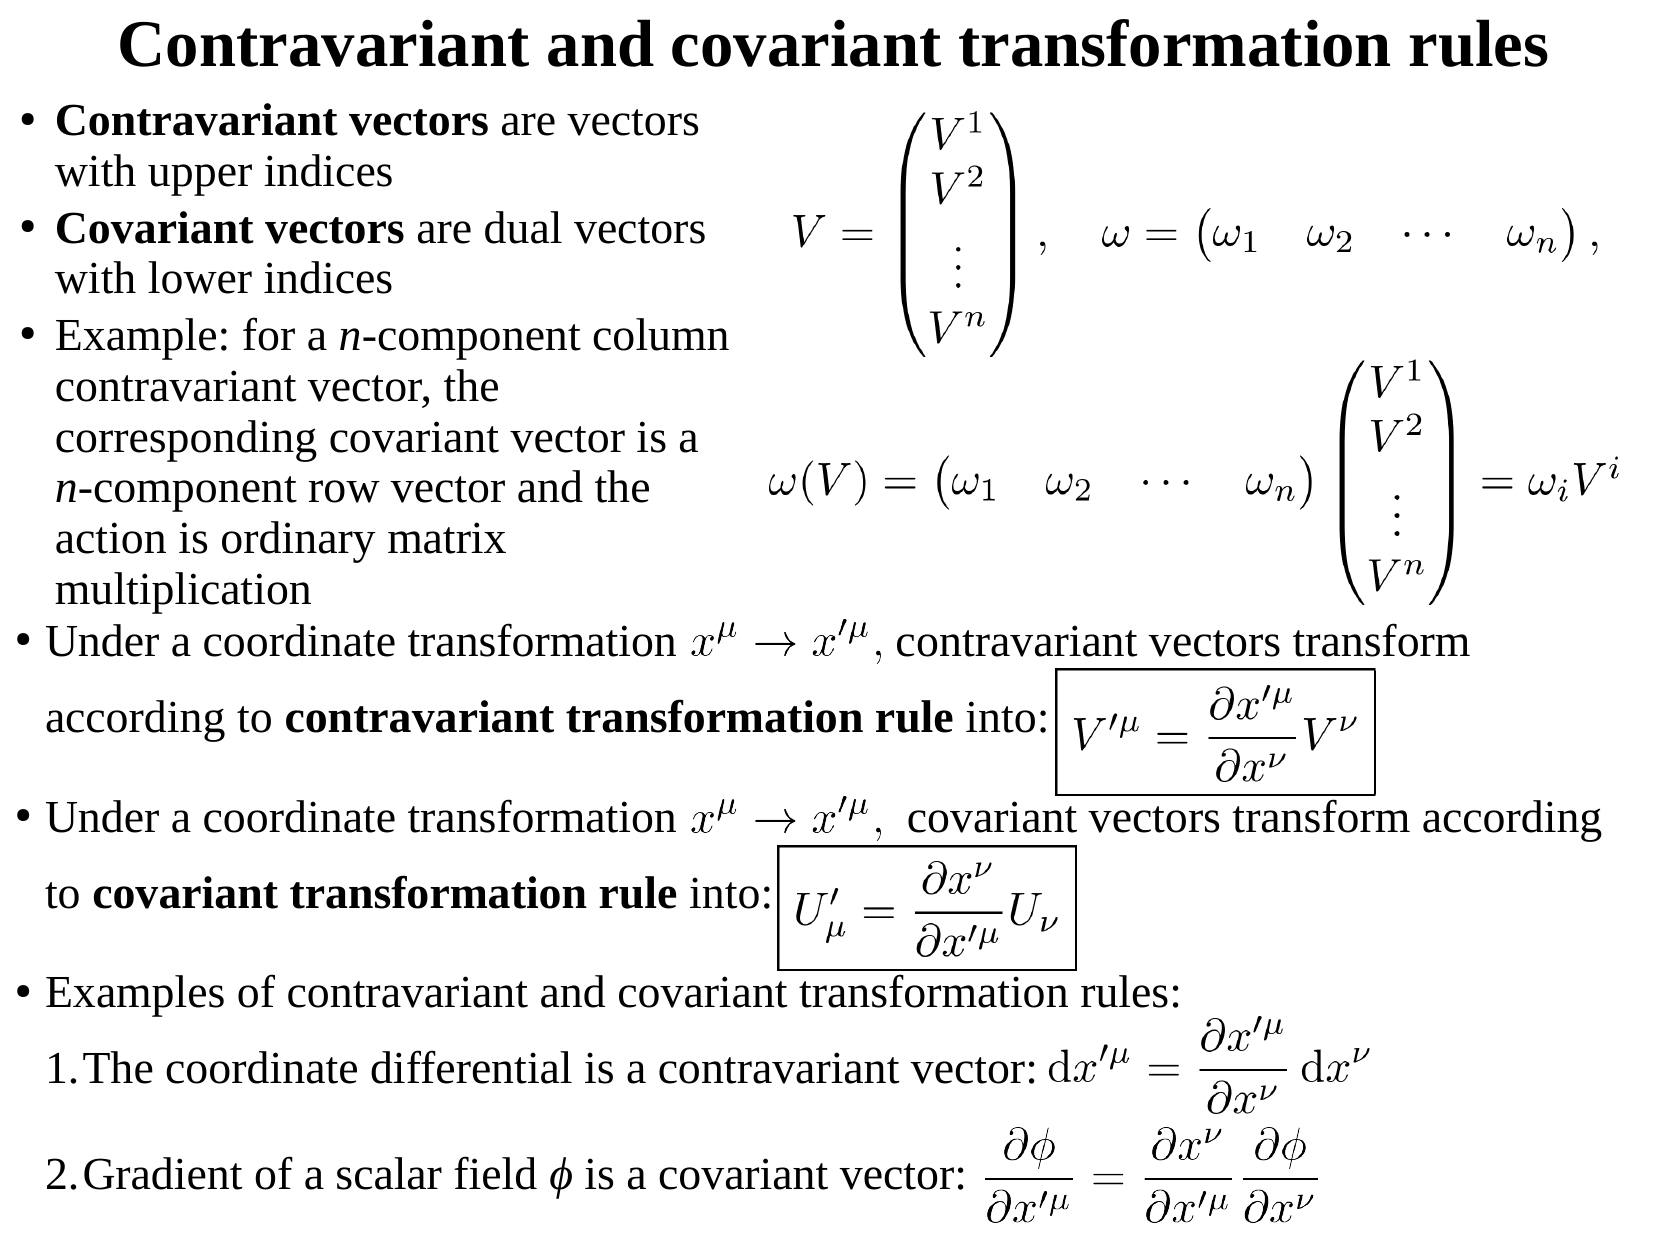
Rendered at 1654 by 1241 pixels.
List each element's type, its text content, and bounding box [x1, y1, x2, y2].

picture [985, 1126, 1318, 1223]
picture [1048, 1015, 1370, 1114]
picture [768, 111, 1619, 605]
picture [691, 618, 881, 664]
picture [691, 795, 881, 841]
picture [777, 845, 1077, 971]
picture [1055, 668, 1376, 796]
title Contravariant and covariant transformation rules [15, 0, 1636, 84]
list Under a coordinate transformation contravariant vectors transform according to contravariant transformation rule into: Under a coordinate transformation covariant vectors transform according to covariant transformation rule into: Examples of contravariant and covariant transformation rules: The coordinate differential is a contravariant vector: Gradient of a scalar field ϕ is a covariant vector: [15, 590, 1636, 1111]
text_box Contravariant vectors are vectors with upper indices Covariant vectors are dual vectors with lower indices Example: for a n-component column contravariant vector, the corresponding covariant vector is a n-component row vector and the action is ordinary matrix multiplication [19, 95, 736, 615]
